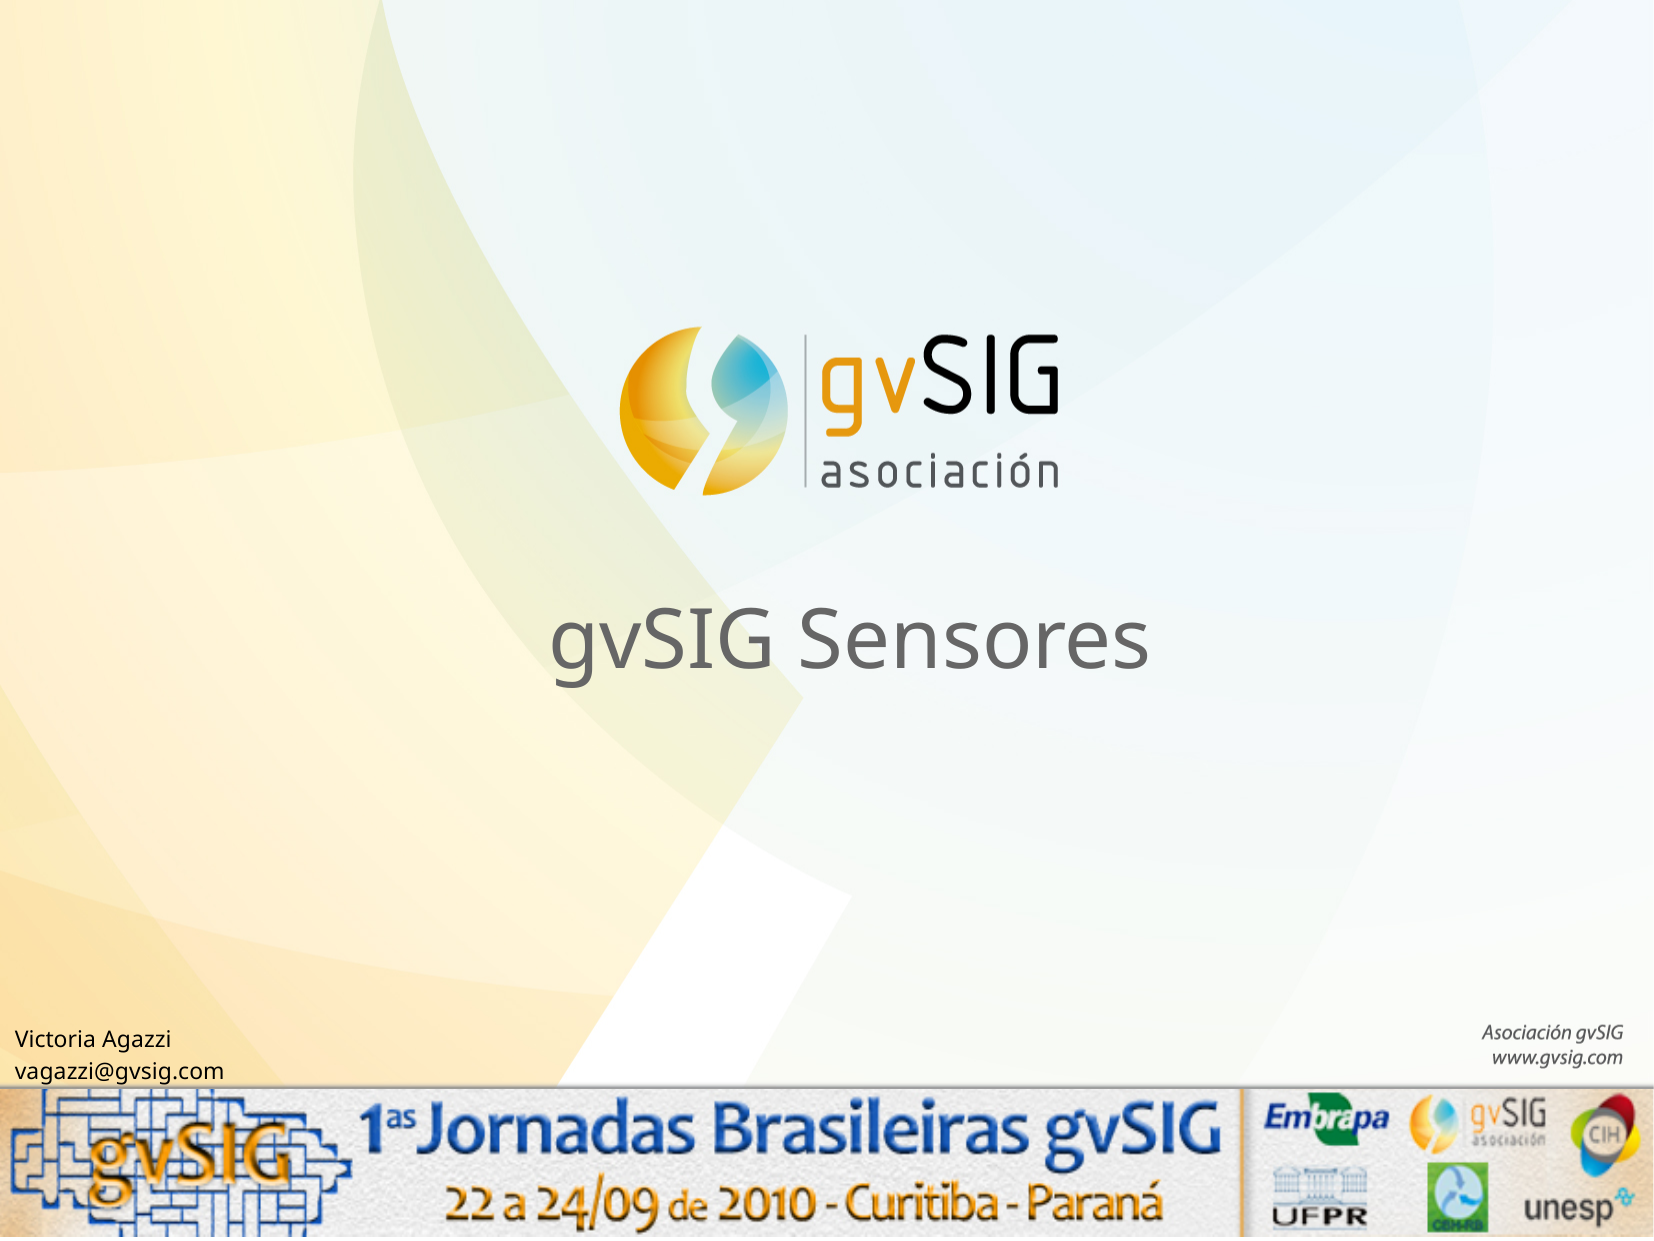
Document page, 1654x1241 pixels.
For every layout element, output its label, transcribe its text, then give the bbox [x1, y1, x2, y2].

picture [0, 0, 1654, 1241]
title gvSIG Sensores [135, 586, 1566, 686]
text_box Victoria Agazzi vagazzi@gvsig.com [0, 1016, 315, 1113]
